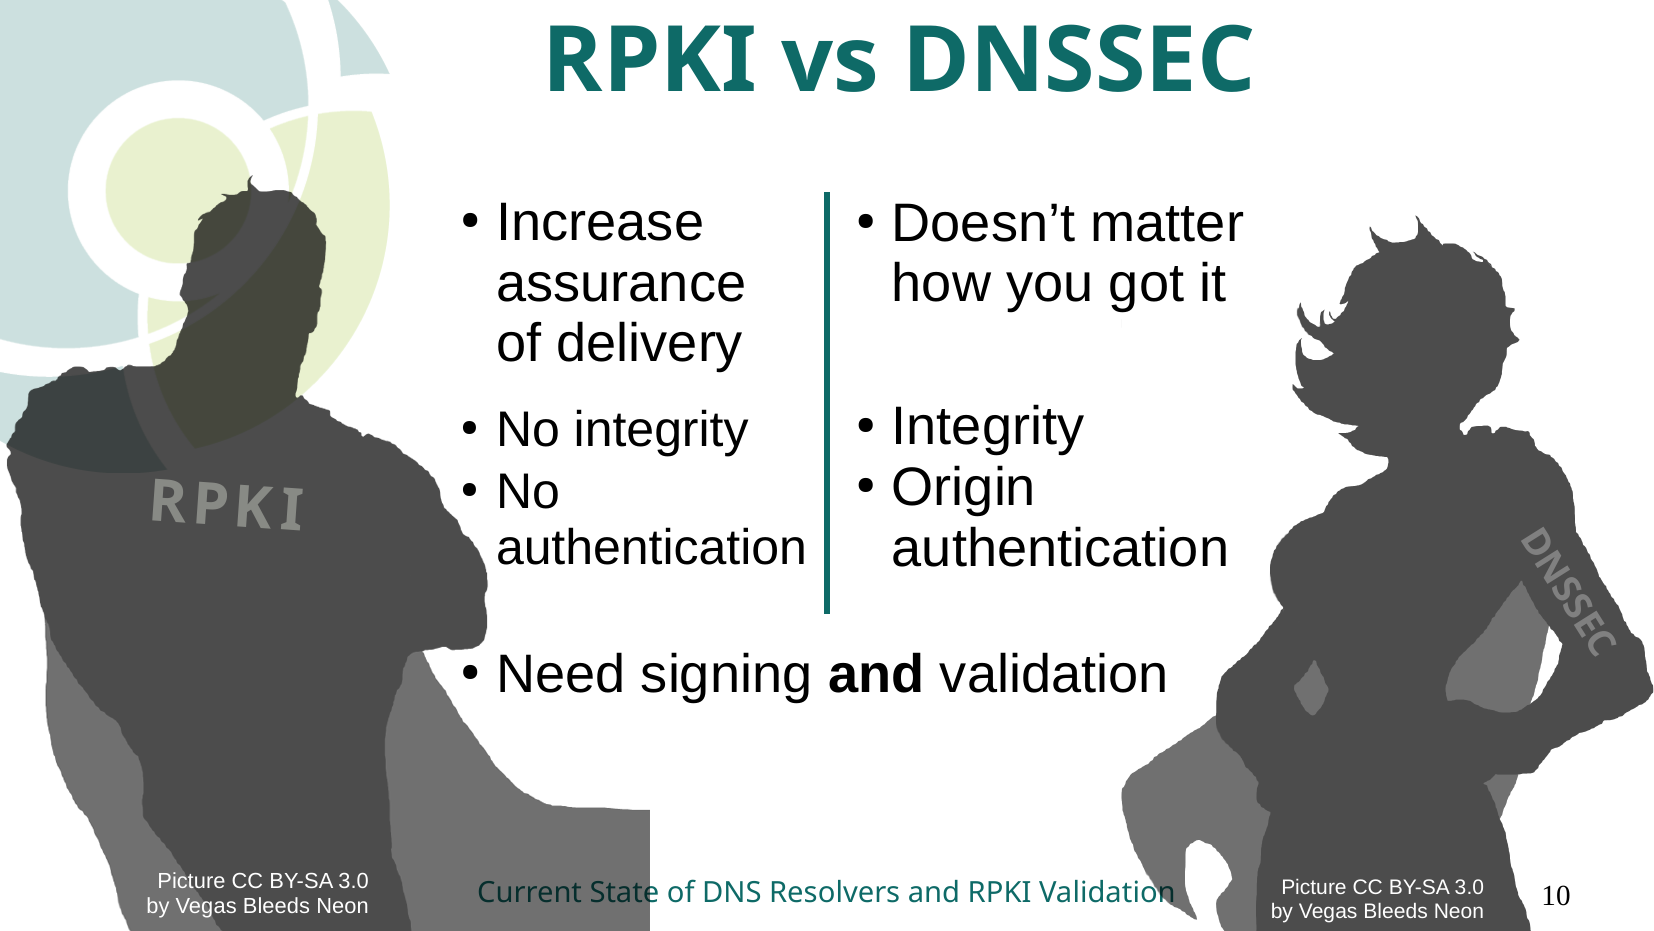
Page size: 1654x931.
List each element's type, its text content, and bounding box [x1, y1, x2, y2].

picture [6, 175, 650, 931]
text_box Need signing and validation [650, 643, 1252, 765]
text_box No integrity No authentication [650, 401, 815, 643]
text_box Increase assurance of delivery [460, 191, 922, 374]
text_box DNSSEC [1496, 485, 1651, 694]
text_box Doesn’t matter how you got it Integrity Origin authentication [856, 192, 1317, 578]
title RPKI vs DNSSEC [155, 0, 1644, 134]
picture [1046, 212, 1654, 931]
